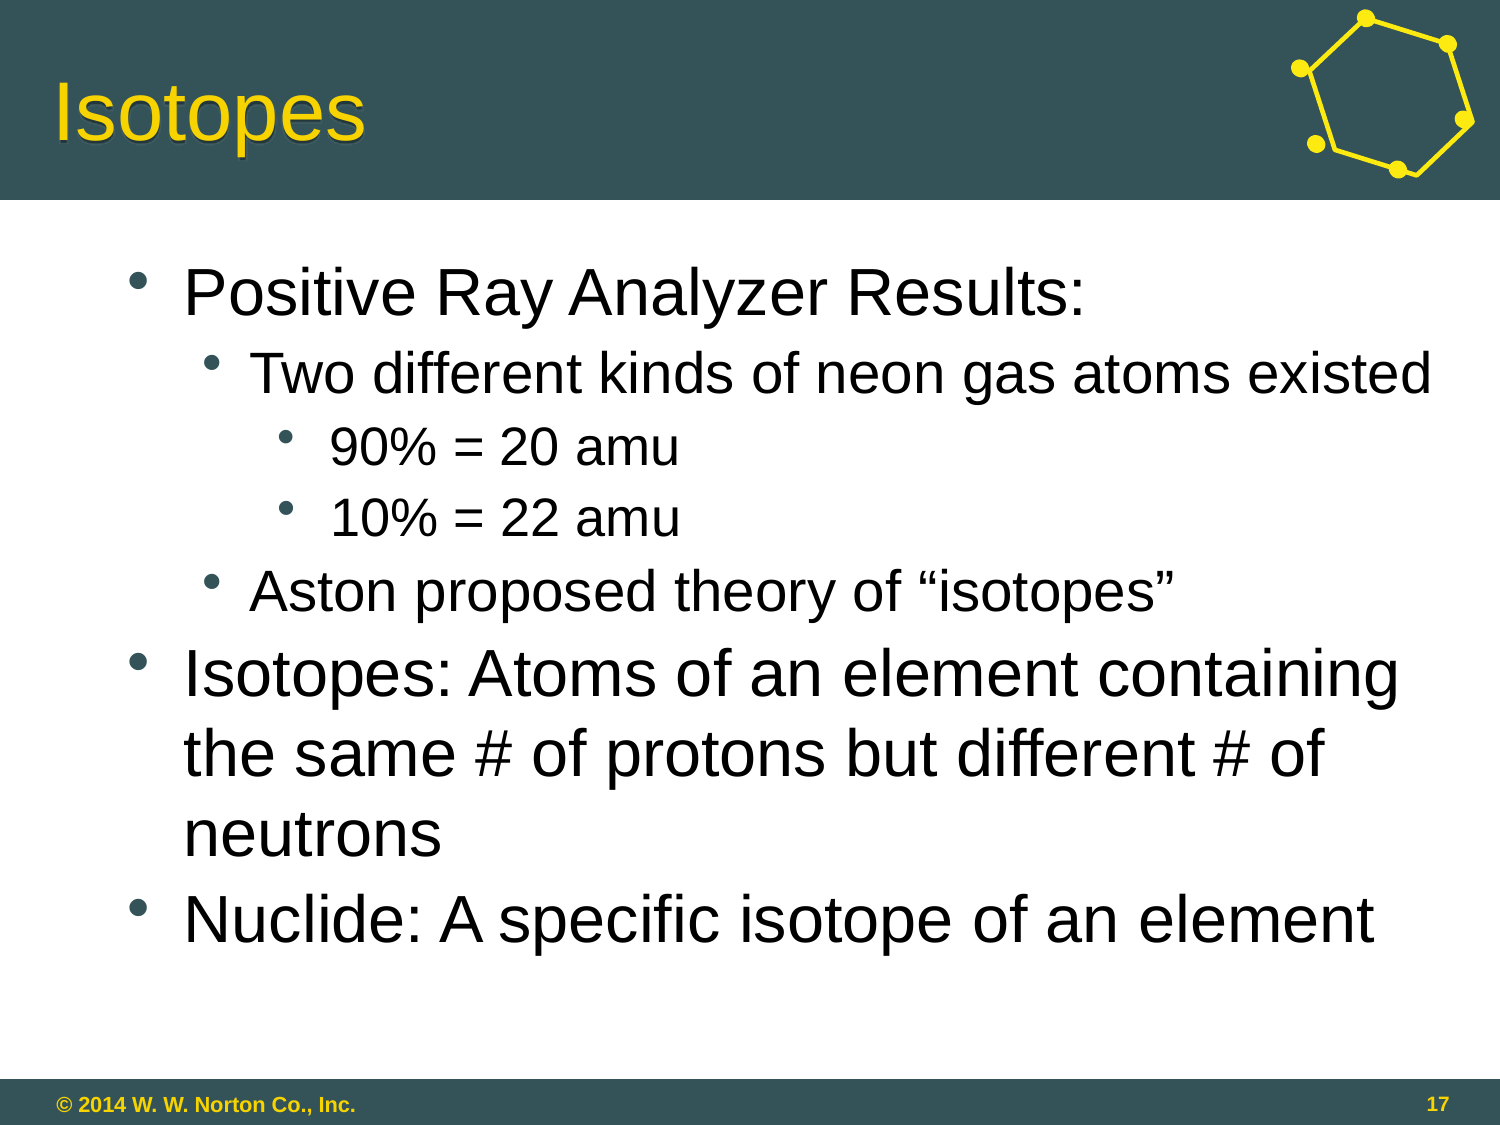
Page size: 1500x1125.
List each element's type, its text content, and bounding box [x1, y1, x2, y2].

slide_number <number> [1411, 1086, 1468, 1119]
list Positive Ray Analyzer Results: Two different kinds of neon gas atoms existed 90% = 20 amu 10% = 22 amu Aston proposed theory of “isotopes” Isotopes: Atoms of an element containing the same # of protons but different # of neutrons Nuclide: A specific isotope of an element [112, 241, 1450, 924]
title Isotopes [37, 19, 1118, 195]
